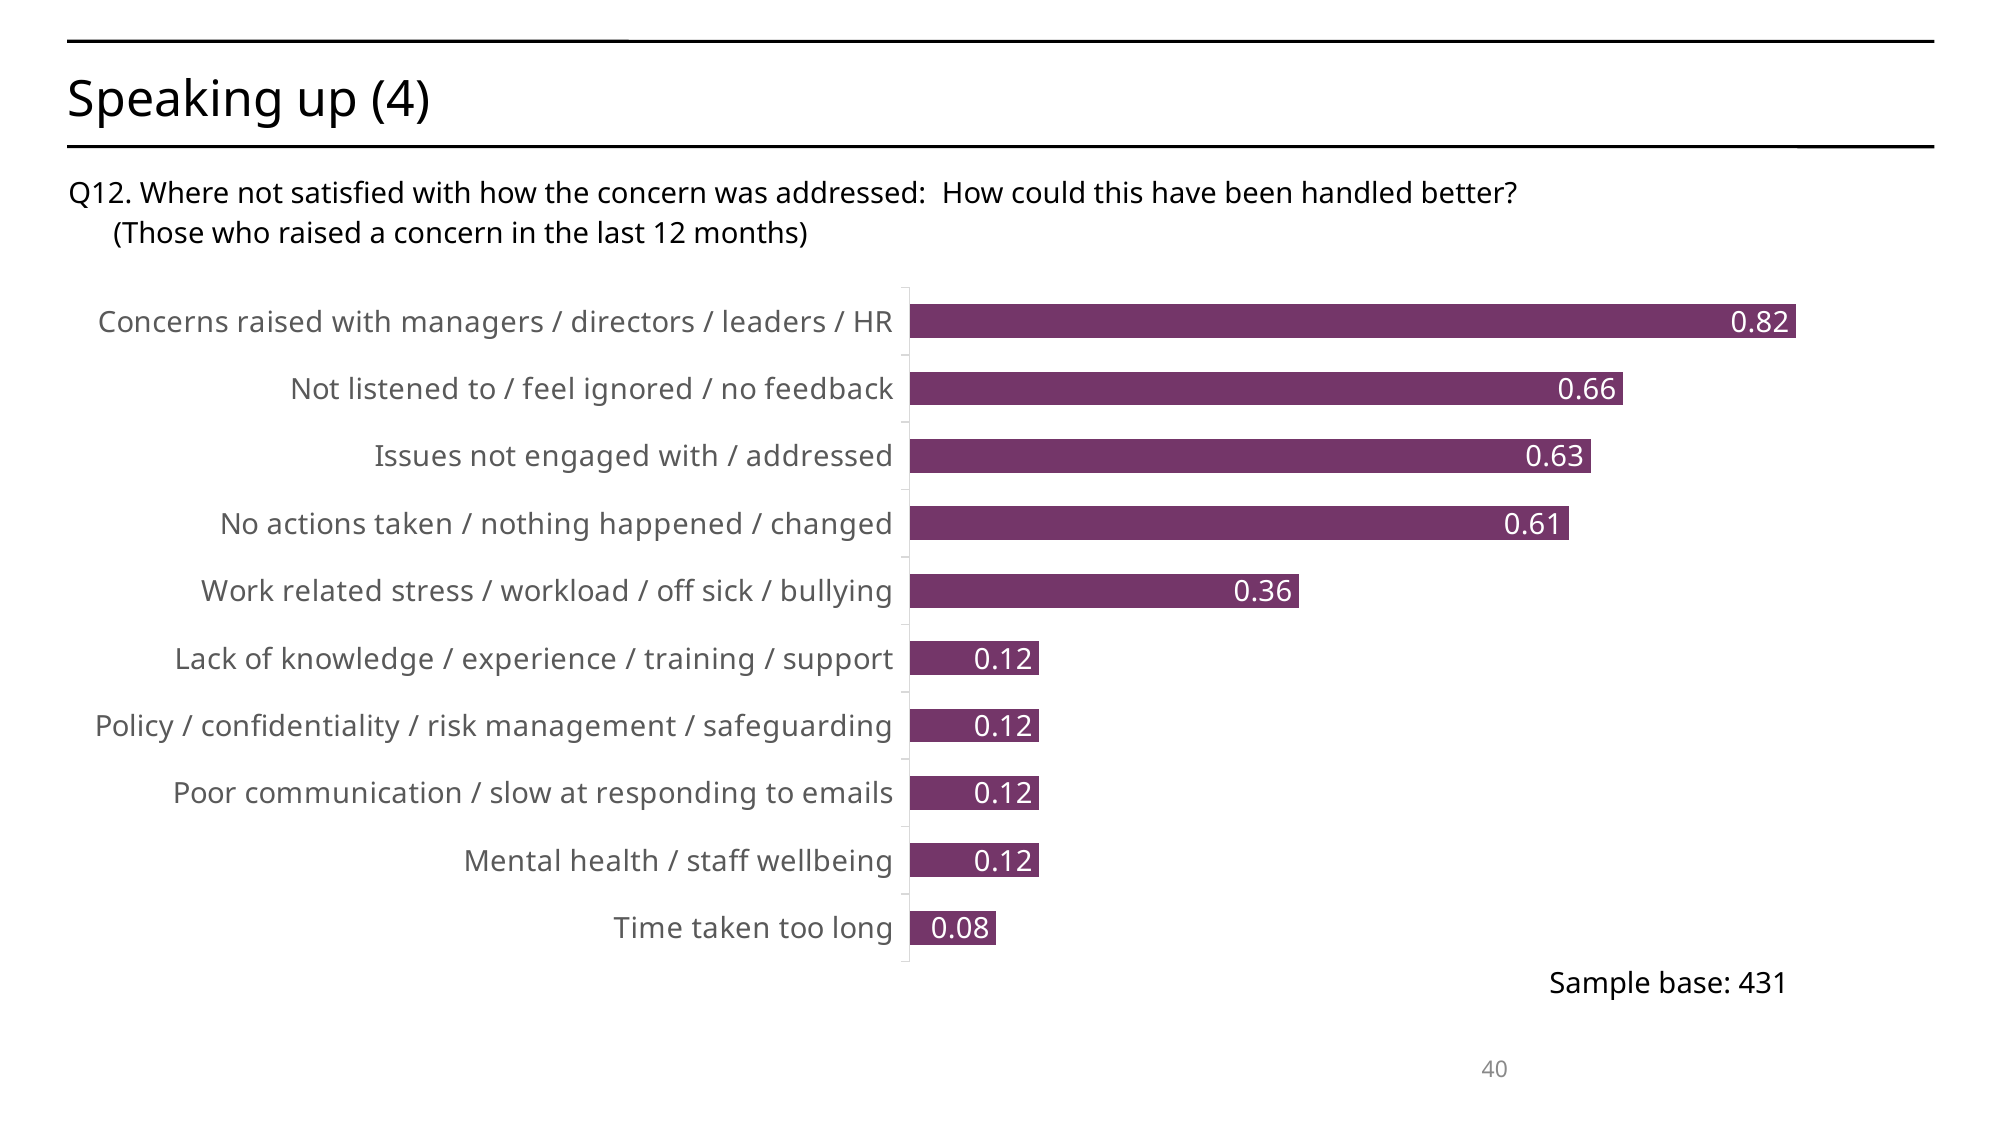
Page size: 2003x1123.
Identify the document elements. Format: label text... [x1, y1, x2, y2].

text_box Sample base: 431 [1534, 957, 1823, 1008]
text_box Q12. Where not satisfied with how the concern was addressed: How could this have been handled better? (Those who raised a concern in the last 12 months) [68, 167, 1936, 250]
title Speaking up (4) [67, 48, 1936, 136]
chart [57, 273, 1920, 976]
text_box 40 [1466, 1039, 1934, 1100]
